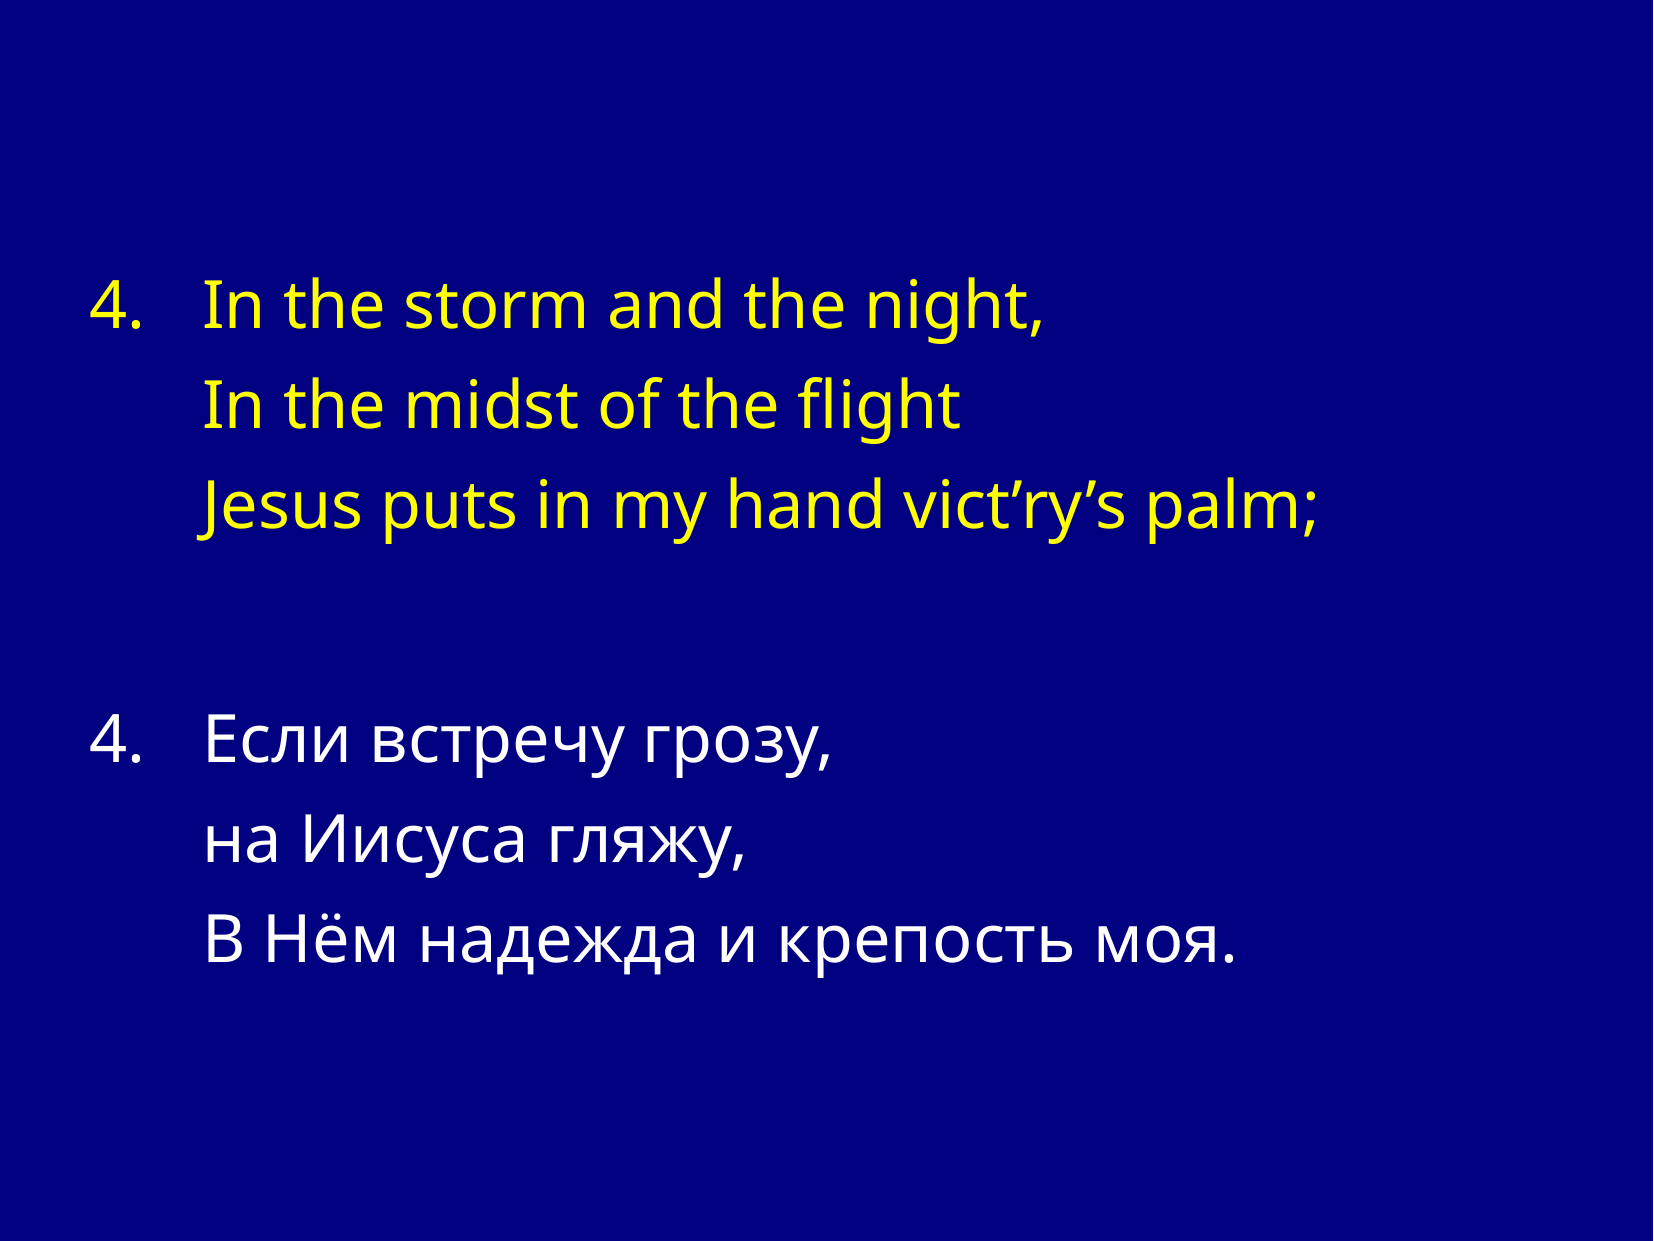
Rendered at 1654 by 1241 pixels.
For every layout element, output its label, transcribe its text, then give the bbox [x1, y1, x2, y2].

text_box 4. Если встречу грозу, на Иисуса гляжу, В Нём надежда и крепость моя. [75, 675, 1576, 1163]
text_box 4. In the storm and the night, In the midst of the flight Jesus puts in my hand vict’ry’s palm; [75, 150, 1576, 638]
